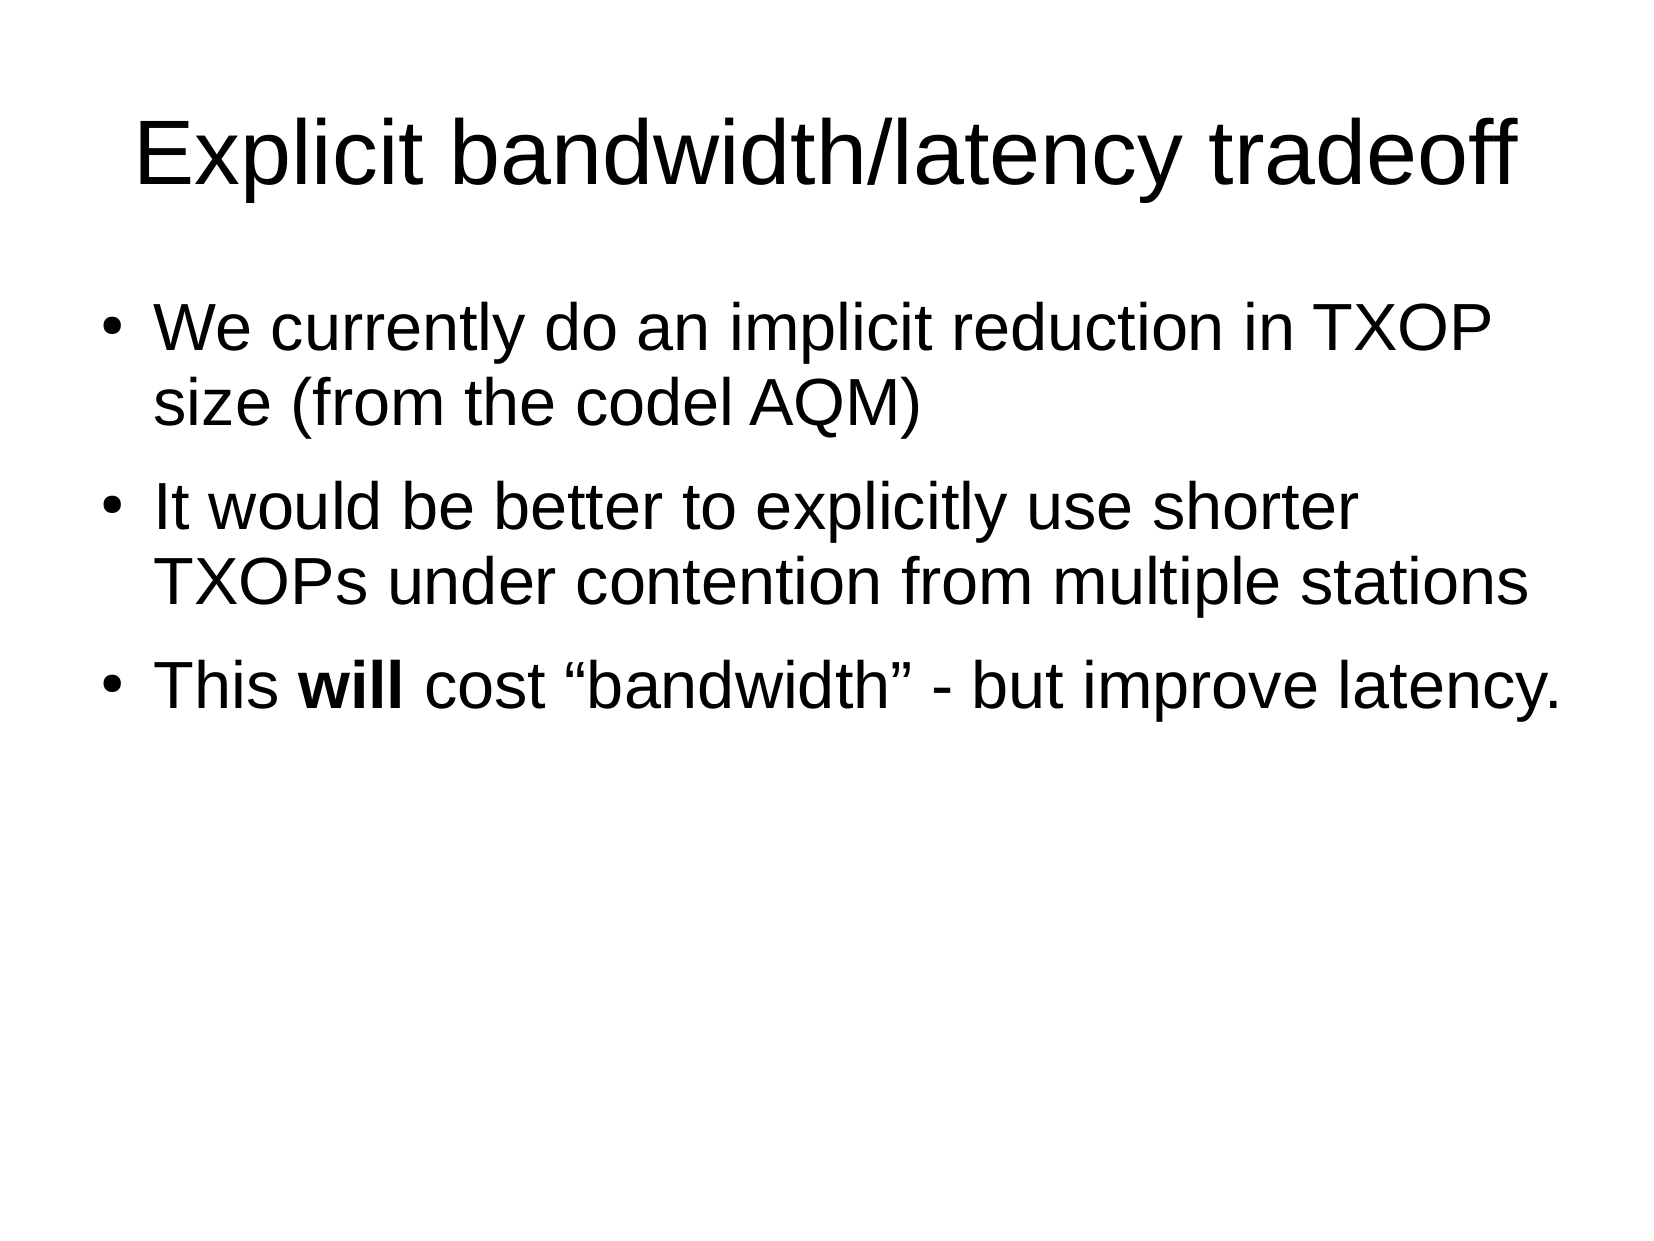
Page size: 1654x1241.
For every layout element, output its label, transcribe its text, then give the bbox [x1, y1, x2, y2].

title Explicit bandwidth/latency tradeoff [82, 49, 1571, 257]
list We currently do an implicit reduction in TXOP size (from the codel AQM) It would be better to explicitly use shorter TXOPs under contention from multiple stations This will cost “bandwidth” - but improve latency. [82, 290, 1571, 1010]
